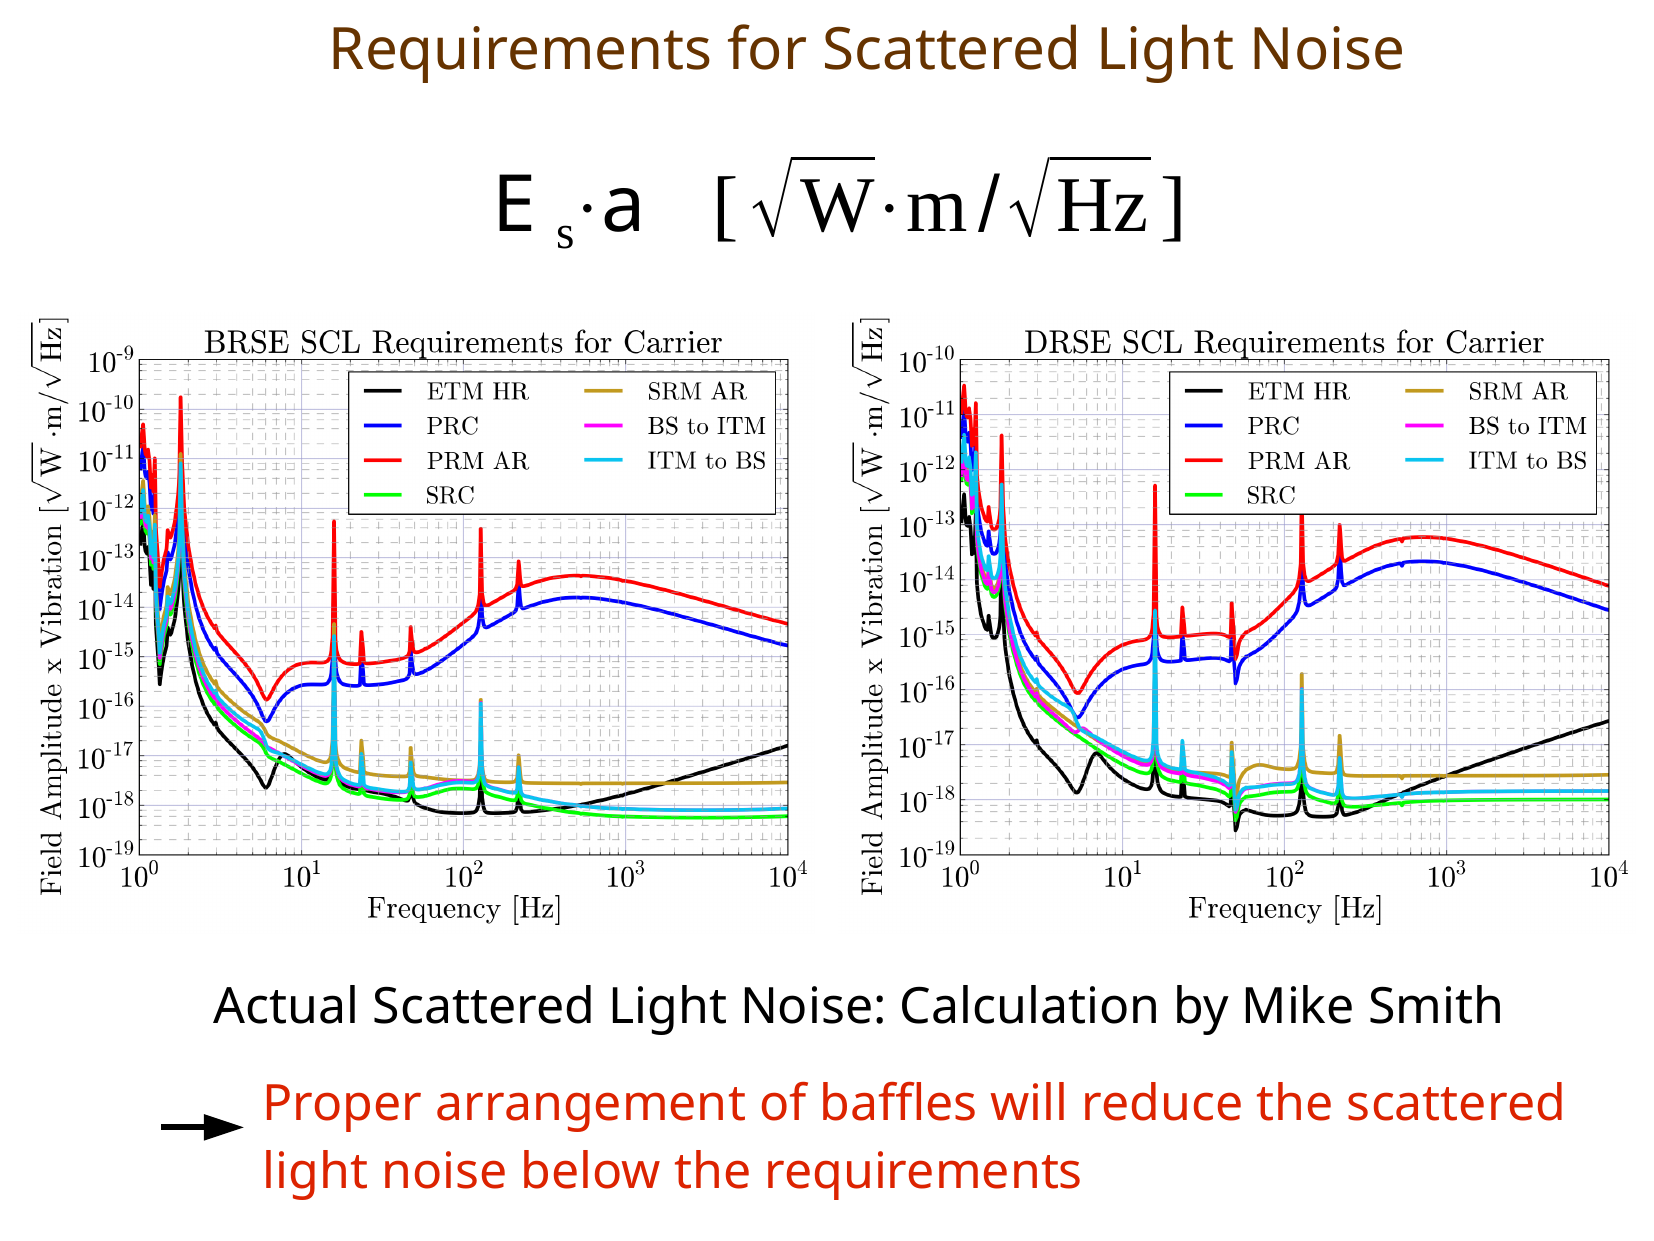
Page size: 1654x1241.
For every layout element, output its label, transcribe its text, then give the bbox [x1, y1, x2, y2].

text_box Proper arrangement of baffles will reduce the scattered light noise below the requirements [248, 1059, 1481, 1196]
picture [17, 312, 815, 934]
picture [838, 312, 1636, 934]
chart [484, 153, 1193, 260]
text_box Actual Scattered Light Noise: Calculation by Mike Smith [199, 962, 1454, 1038]
text_box Requirements for Scattered Light Noise [314, 0, 1342, 85]
